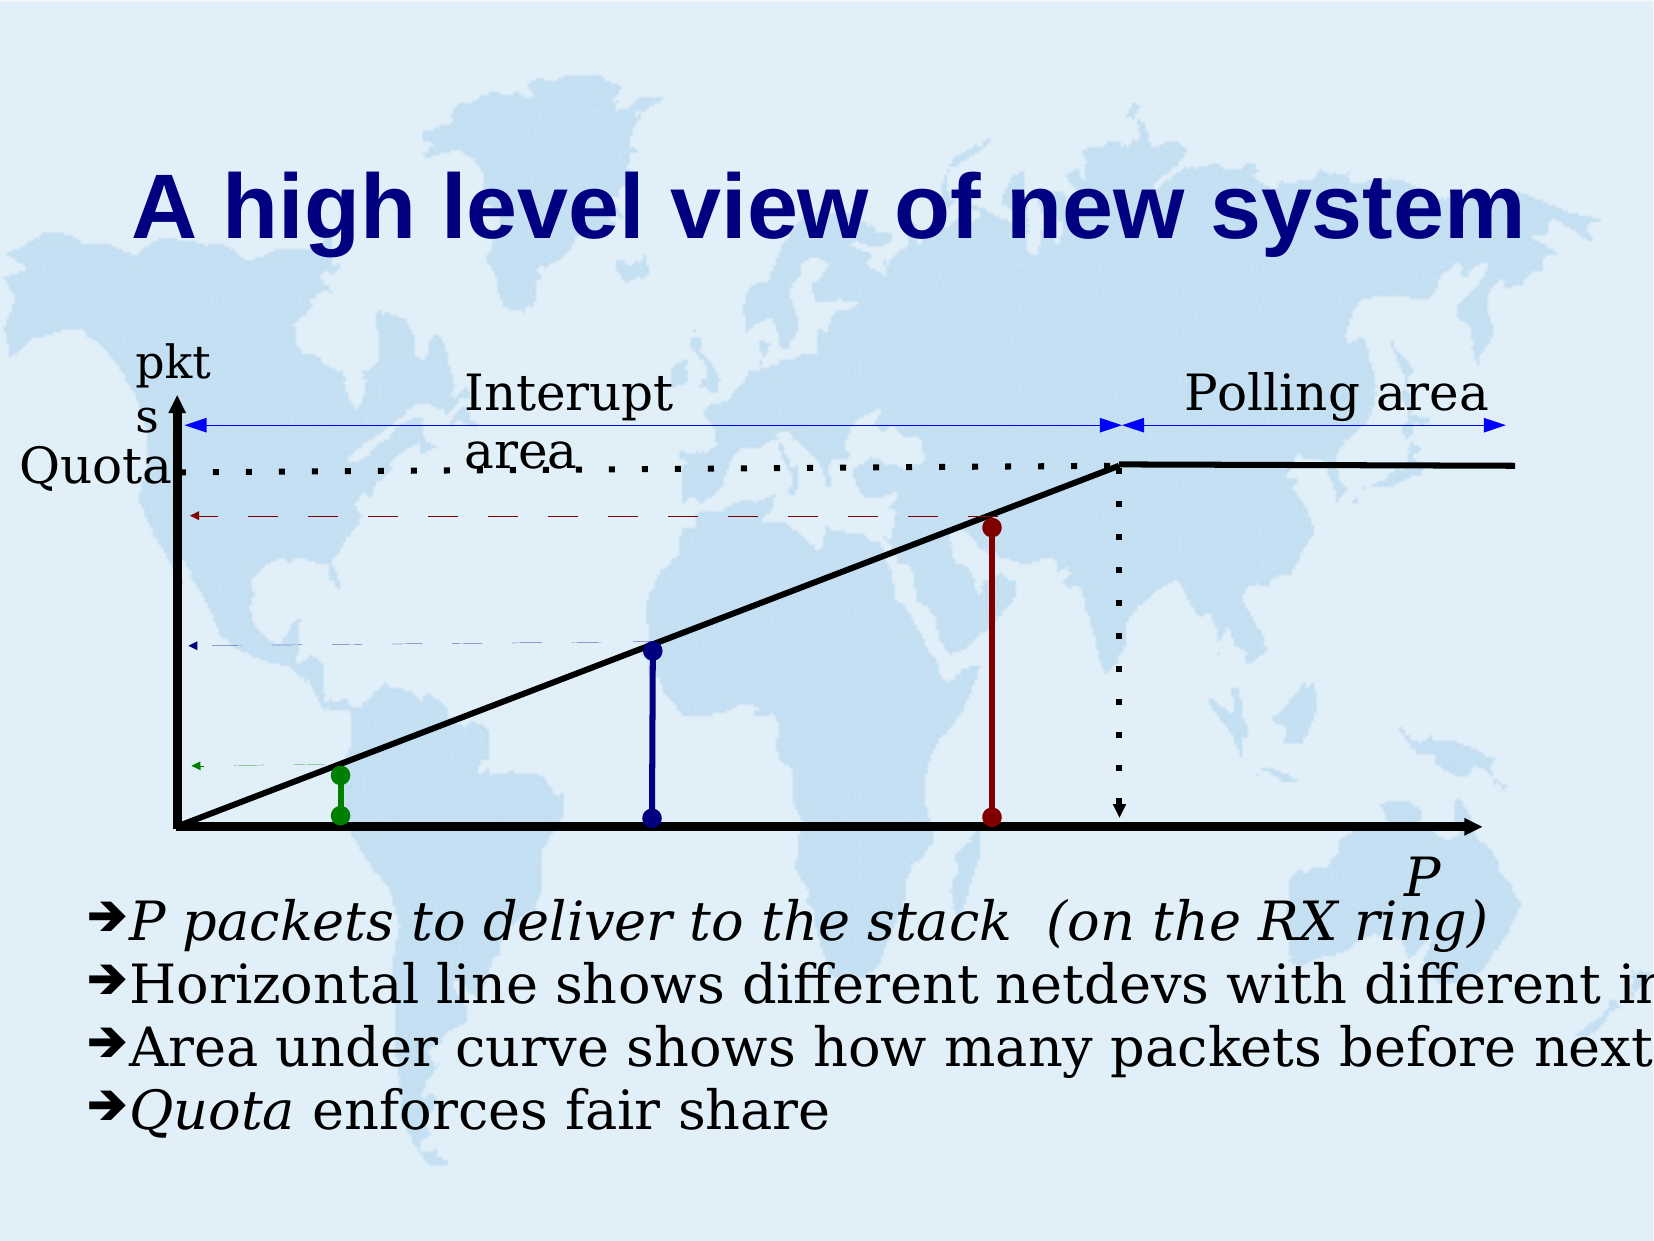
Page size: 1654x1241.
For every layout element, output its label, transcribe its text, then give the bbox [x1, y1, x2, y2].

text_box pkts [135, 336, 213, 462]
title A high level view of new system [123, 97, 1536, 316]
text_box Quota [19, 437, 173, 496]
text_box P packets to deliver to the stack (on the RX ring) Horizontal line shows different netdevs with different input rates Area under curve shows how many packets before next interrupt Quota enforces fair share [85, 890, 1654, 1193]
text_box Interupt area [464, 426, 739, 481]
text_box P [1388, 845, 1457, 890]
picture [0, 0, 1654, 1241]
text_box Polling area [1184, 363, 1499, 423]
text_box Interupt area [464, 363, 739, 425]
